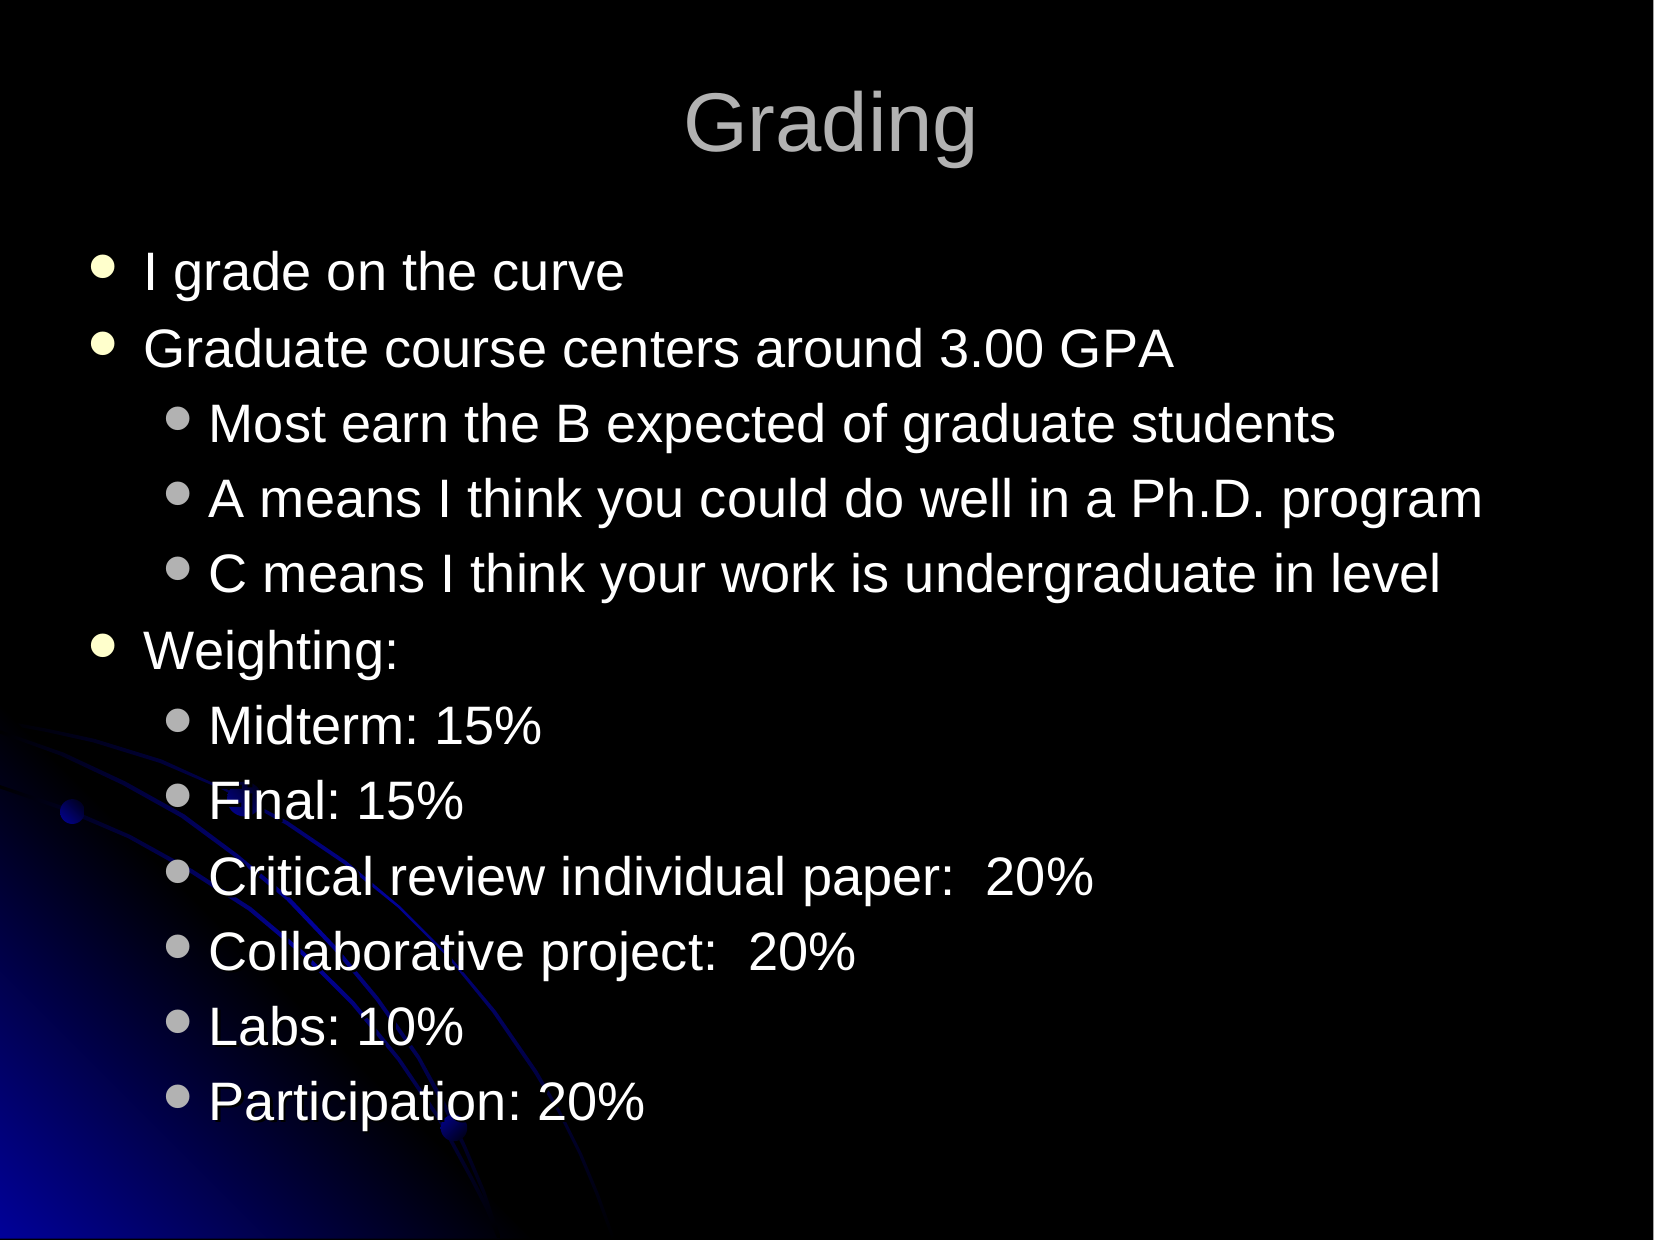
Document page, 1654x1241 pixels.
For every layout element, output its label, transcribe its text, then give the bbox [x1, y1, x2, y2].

list I grade on the curve Graduate course centers around 3.00 GPA Most earn the B expected of graduate students A means I think you could do well in a Ph.D. program C means I think your work is undergraduate in level Weighting: Midterm: 15% Final: 15% Critical review individual paper: 20% Collaborative project: 20% Labs: 10% Participation: 20% [87, 150, 1576, 1132]
title Grading [87, 19, 1576, 150]
